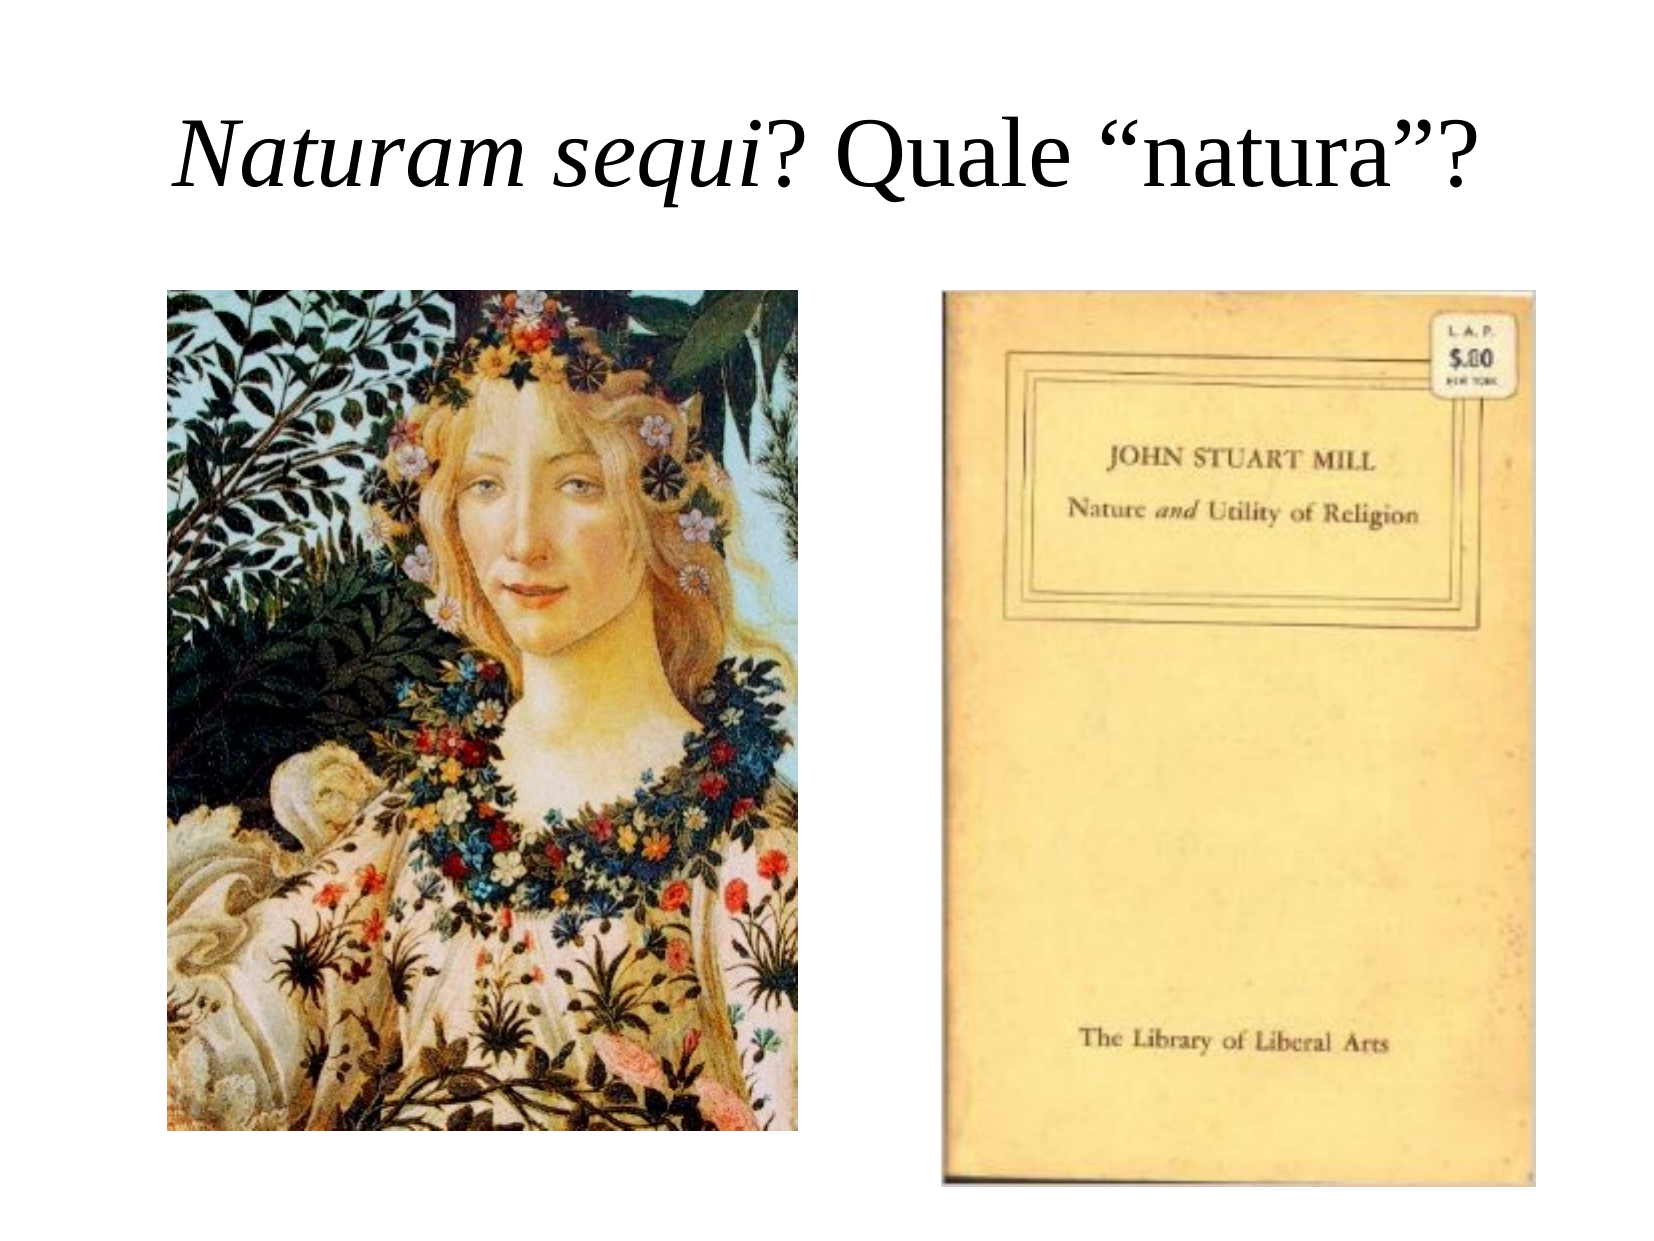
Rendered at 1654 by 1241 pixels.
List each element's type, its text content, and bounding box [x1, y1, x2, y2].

title Naturam sequi? Quale “natura”? [82, 49, 1571, 257]
picture [167, 290, 798, 1131]
picture [941, 290, 1536, 1187]
